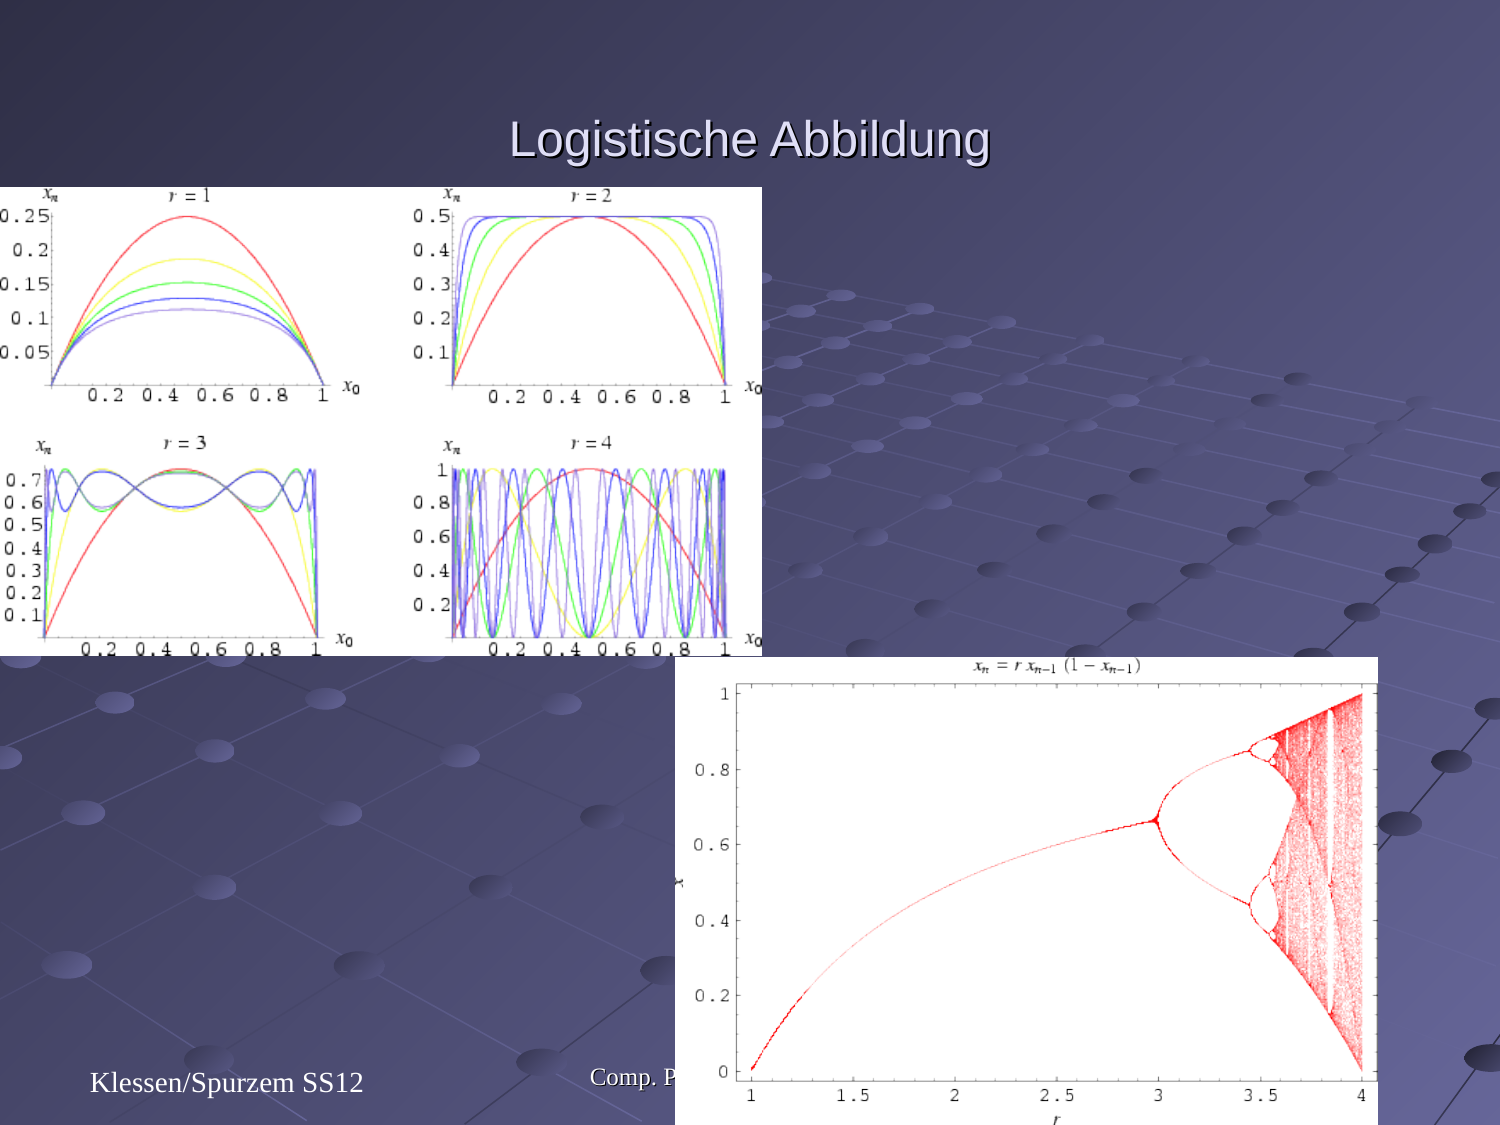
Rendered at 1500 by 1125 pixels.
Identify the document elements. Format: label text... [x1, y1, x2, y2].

title Logistische Abbildung [75, 45, 1426, 233]
picture [0, 187, 762, 656]
picture [675, 657, 1378, 1125]
